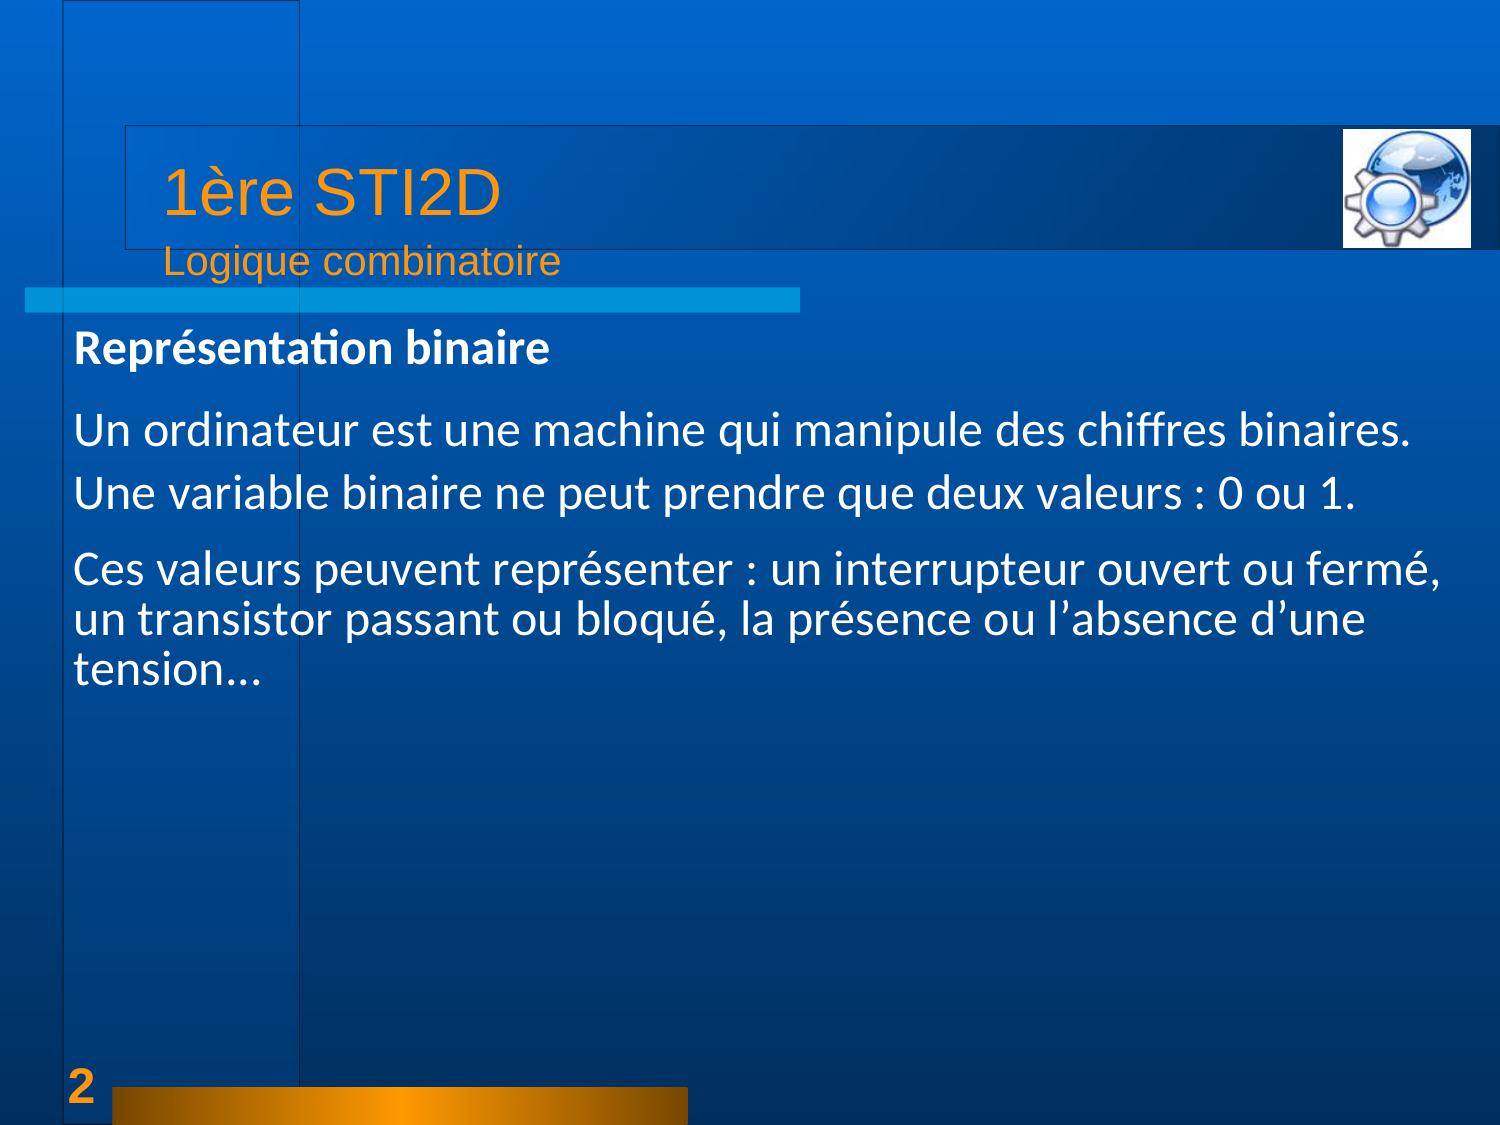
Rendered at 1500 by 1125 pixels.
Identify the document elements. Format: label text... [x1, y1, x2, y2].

picture [1343, 129, 1471, 248]
text_box Représentation binaire Un ordinateur est une machine qui manipule des chiffres binaires. Une variable binaire ne peut prendre que deux valeurs : 0 ou 1. Ces valeurs peuvent représenter : un interrupteur ouvert ou fermé, un transistor passant ou bloqué, la présence ou l’absence d’une tension... [59, 319, 1477, 779]
